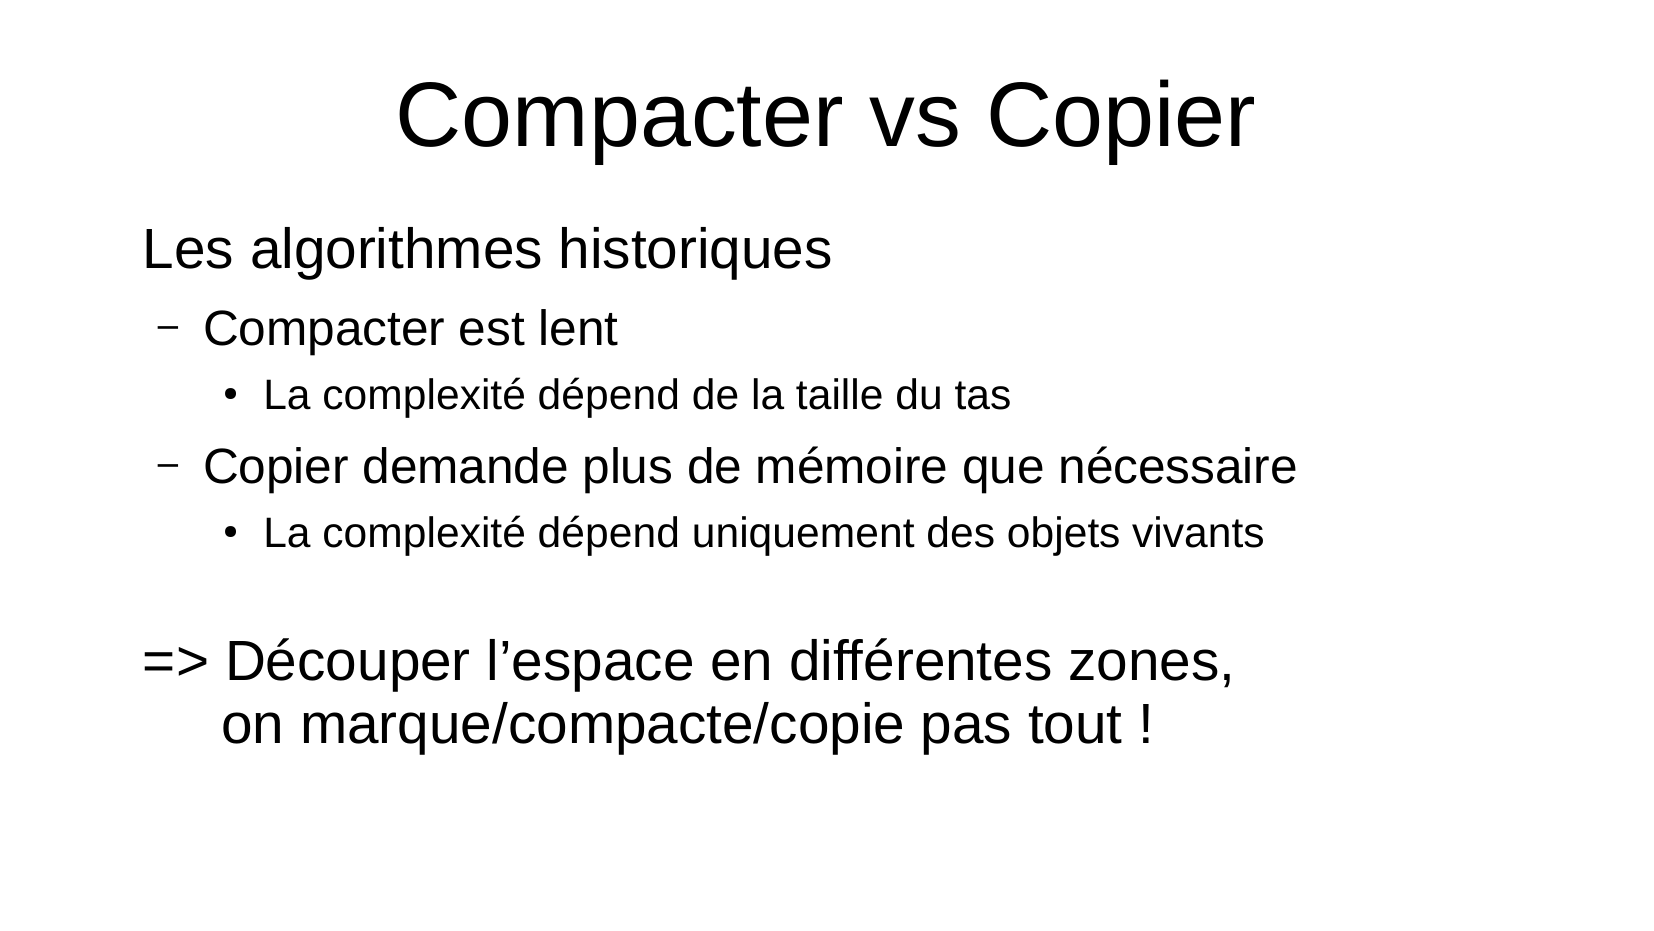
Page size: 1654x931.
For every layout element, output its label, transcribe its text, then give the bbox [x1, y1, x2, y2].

list Les algorithmes historiques Compacter est lent La complexité dépend de la taille du tas Copier demande plus de mémoire que nécessaire La complexité dépend uniquement des objets vivants => Découper l’espace en différentes zones, on marque/compacte/copie pas tout ! [82, 217, 1571, 758]
title Compacter vs Copier [82, 37, 1571, 193]
